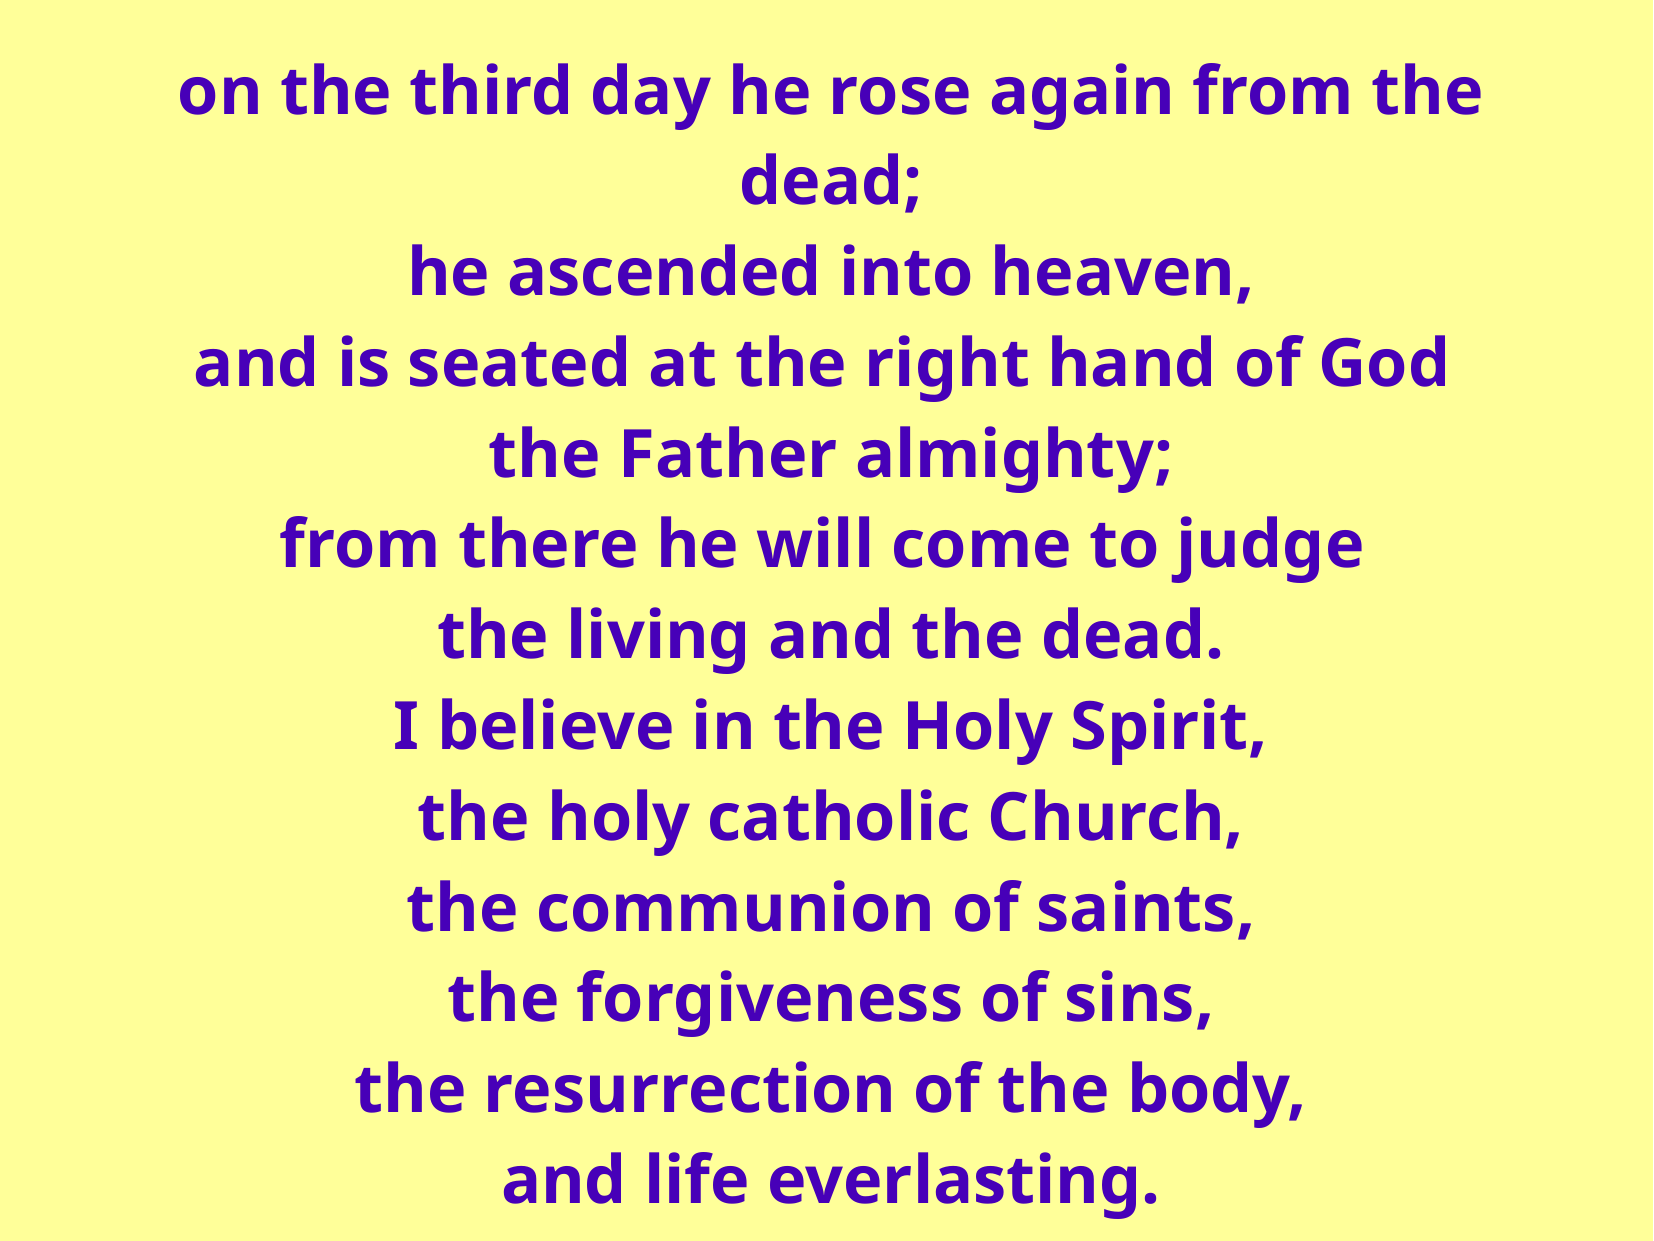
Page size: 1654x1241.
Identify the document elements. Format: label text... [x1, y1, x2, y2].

text_box on the third day he rose again from the dead; he ascended into heaven, and is seated at the right hand of God the Father almighty; from there he will come to judge the living and the dead. I believe in the Holy Spirit, the holy catholic Church, the communion of saints, the forgiveness of sins, the resurrection of the body, and life everlasting. Amen. [87, 65, 1576, 1201]
